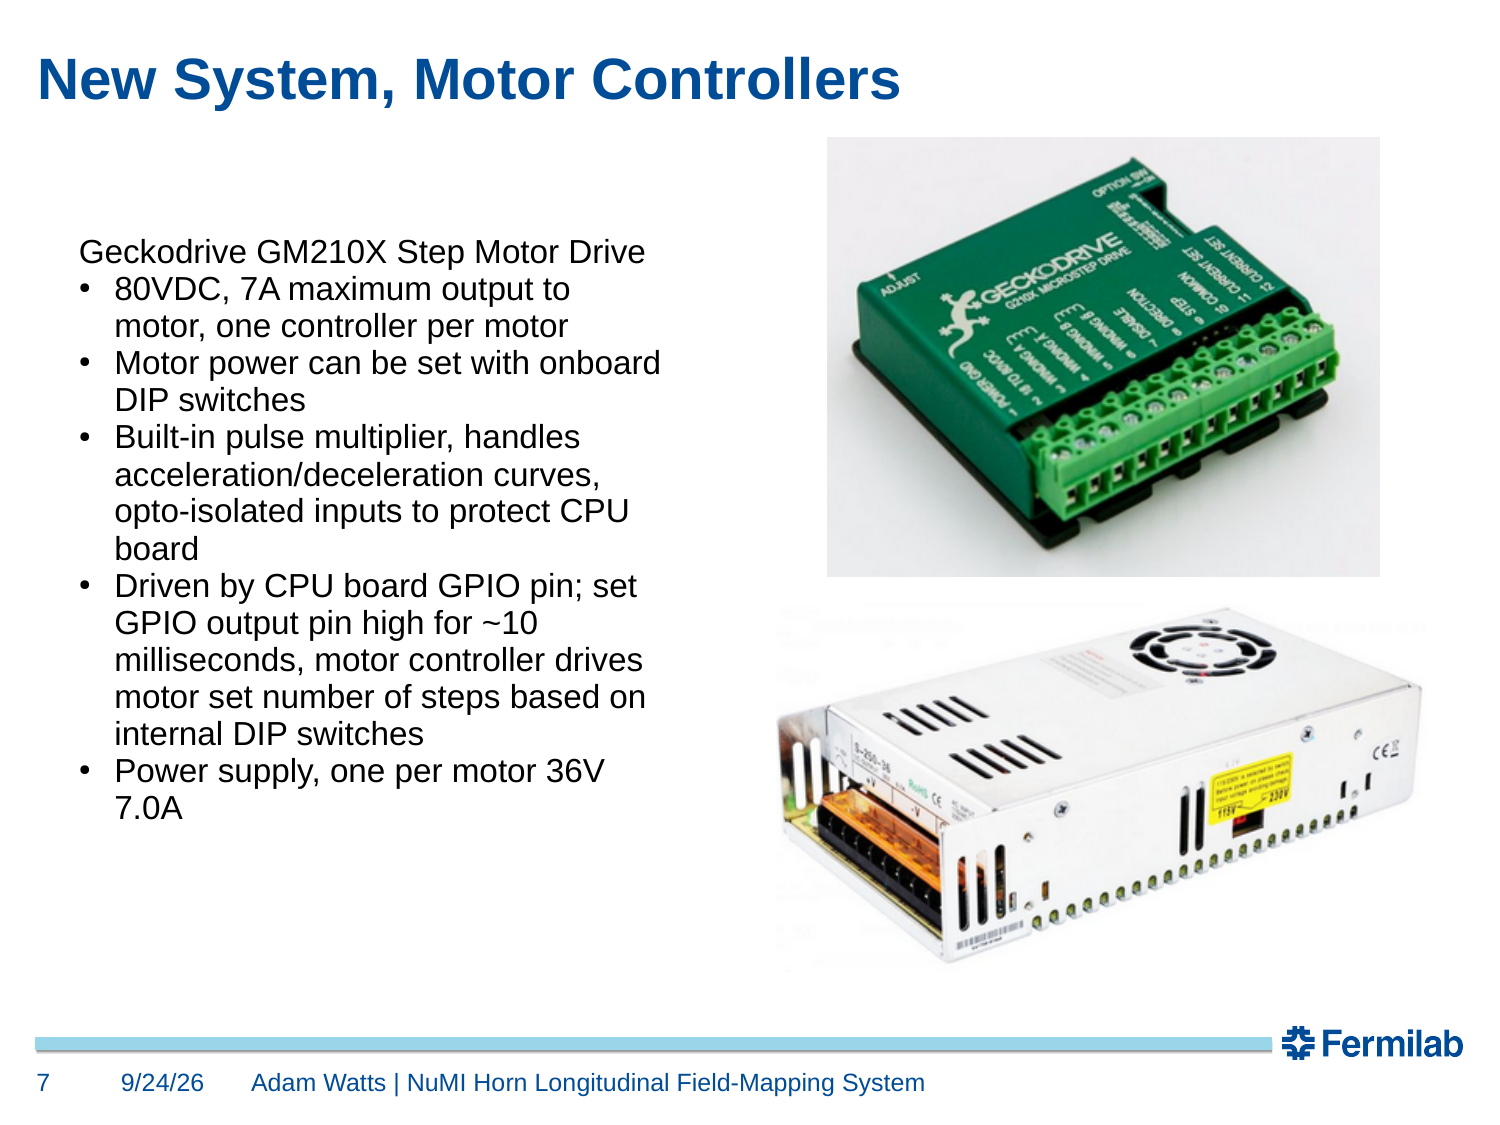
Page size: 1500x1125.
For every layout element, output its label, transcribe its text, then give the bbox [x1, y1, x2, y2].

text_box Geckodrive GM210X Step Motor Drive 80VDC, 7A maximum output to motor, one controller per motor Motor power can be set with onboard DIP switches Built-in pulse multiplier, handles acceleration/deceleration curves, opto-isolated inputs to protect CPU board Driven by CPU board GPIO pin; set GPIO output pin high for ~10 milliseconds, motor controller drives motor set number of steps based on internal DIP switches Power supply, one per motor 36V 7.0A [64, 226, 685, 918]
picture [827, 137, 1380, 578]
title New System, Motor Controllers [37, 41, 1463, 112]
slide_number <number> [36, 1066, 105, 1106]
footer Adam Watts | NuMI Horn Longitudinal Field-Mapping System [251, 1066, 1279, 1107]
picture [776, 603, 1427, 973]
slide_number 9/19/19 [120, 1066, 232, 1107]
picture [1282, 1026, 1463, 1060]
